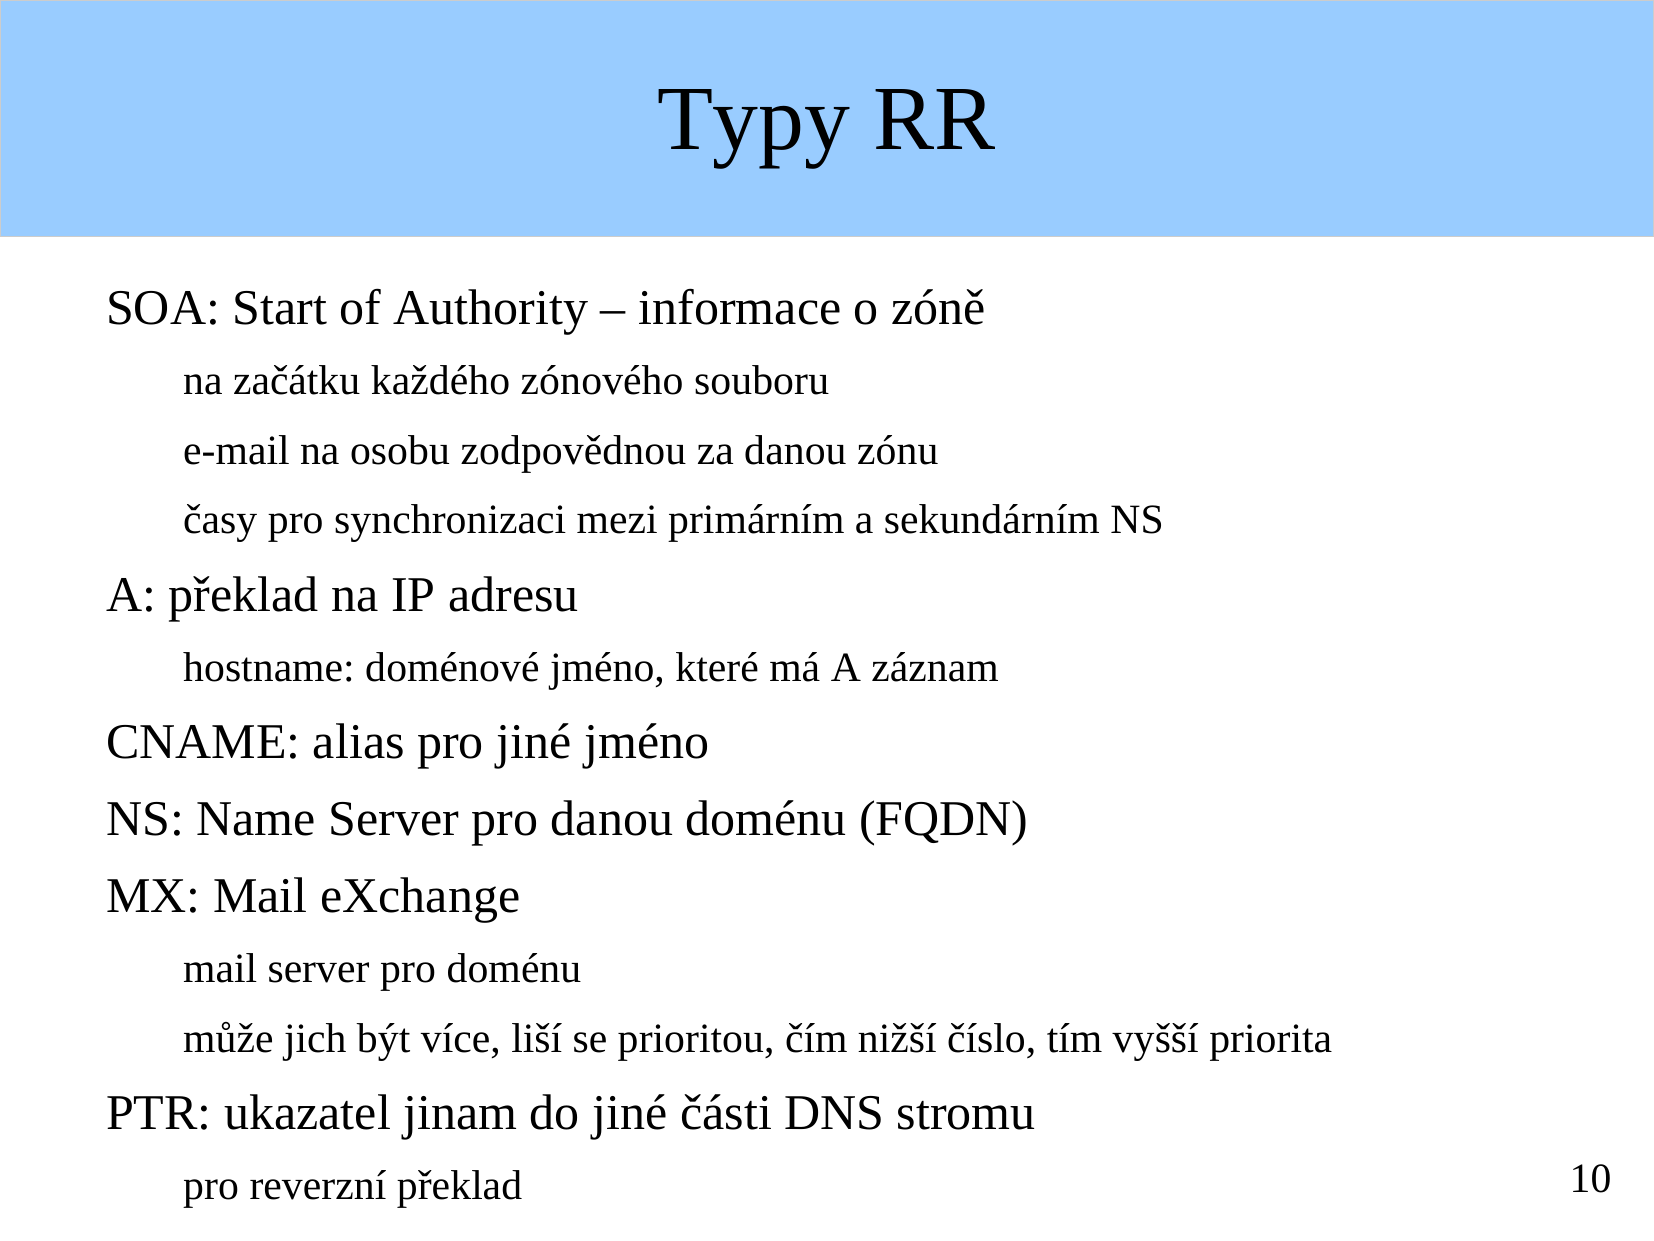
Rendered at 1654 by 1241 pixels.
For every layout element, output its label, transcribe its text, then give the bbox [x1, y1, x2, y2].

list SOA: Start of Authority – informace o zóně na začátku každého zónového souboru e-mail na osobu zodpovědnou za danou zónu časy pro synchronizaci mezi primárním a sekundárním NS A: překlad na IP adresu hostname: doménové jméno, které má A záznam CNAME: alias pro jiné jméno NS: Name Server pro danou doménu (FQDN) MX: Mail eXchange mail server pro doménu může jich být více, liší se prioritou, čím nižší číslo, tím vyšší priorita PTR: ukazatel jinam do jiné části DNS stromu pro reverzní překlad [88, 279, 1565, 1209]
title Typy RR [0, 0, 1654, 237]
